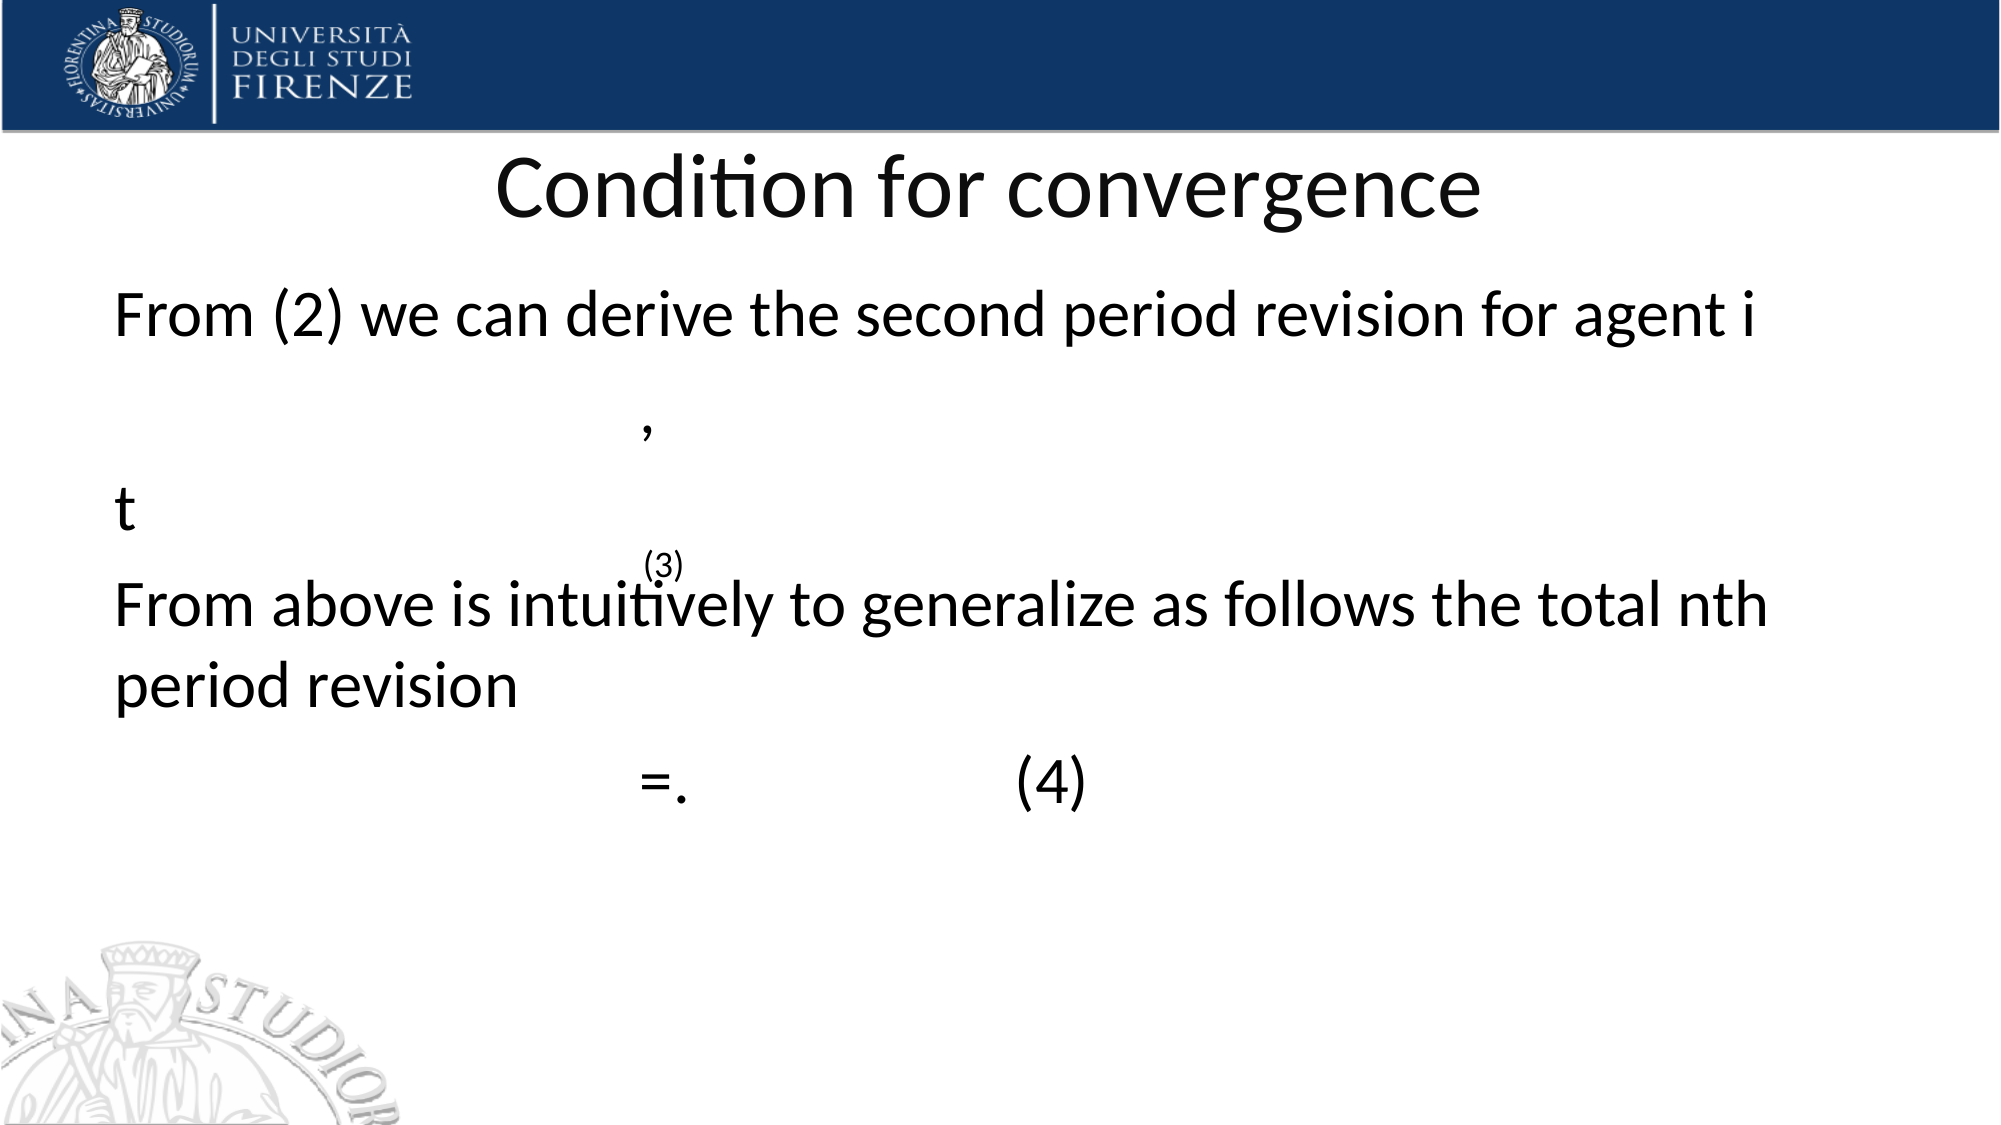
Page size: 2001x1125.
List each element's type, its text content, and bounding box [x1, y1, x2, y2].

list From (2) we can derive the second period revision for agent i , t From above is intuitively to generalize as follows the total nth period revision =. (4) [99, 262, 1900, 1005]
text_box (3) [627, 532, 701, 593]
title Condition for convergence [99, 87, 1900, 262]
